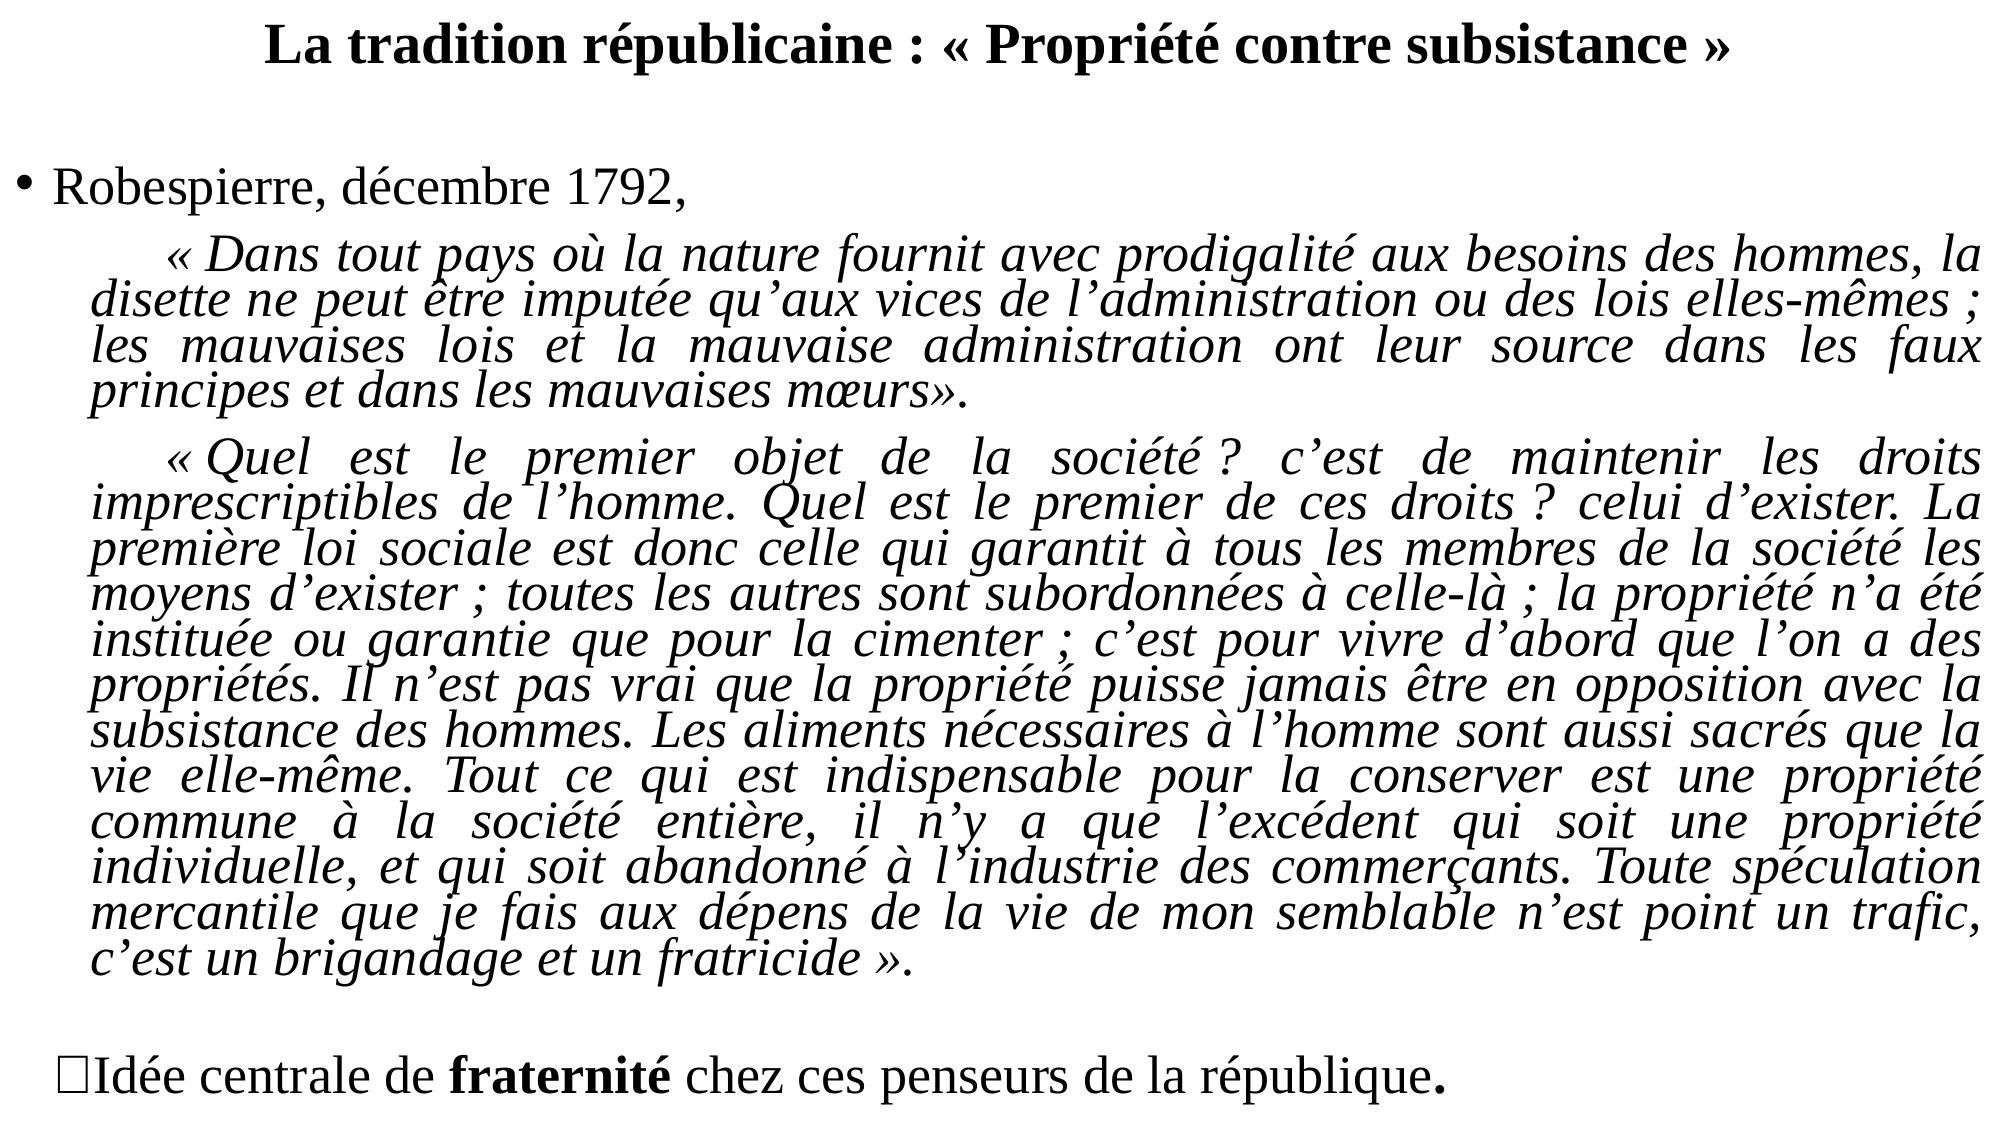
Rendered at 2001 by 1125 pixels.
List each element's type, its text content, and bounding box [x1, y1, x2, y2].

list Robespierre, décembre 1792, « Dans tout pays où la nature fournit avec prodigalité aux besoins des hommes, la disette ne peut être imputée qu’aux vices de l’administration ou des lois elles-mêmes ; les mauvaises lois et la mauvaise administration ont leur source dans les faux principes et dans les mauvaises mœurs». « Quel est le premier objet de la société ? c’est de maintenir les droits imprescriptibles de l’homme. Quel est le premier de ces droits ? celui d’exister. La première loi sociale est donc celle qui garantit à tous les membres de la société les moyens d’exister ; toutes les autres sont subordonnées à celle-là ; la propriété n’a été instituée ou garantie que pour la cimenter ; c’est pour vivre d’abord que l’on a des propriétés. Il n’est pas vrai que la propriété puisse jamais être en opposition avec la subsistance des hommes. Les aliments nécessaires à l’homme sont aussi sacrés que la vie elle-même. Tout ce qui est indispensable pour la conserver est une propriété commune à la société entière, il n’y a que l’excédent qui soit une propriété individuelle, et qui soit abandonné à l’industrie des commerçants. Toute spéculation mercantile que je fais aux dépens de la vie de mon semblable n’est point un trafic, c’est un brigandage et un fratricide ». Idée centrale de fraternité chez ces penseurs de la république. [0, 160, 2000, 1125]
title La tradition républicaine : « Propriété contre subsistance » [249, 0, 1750, 91]
